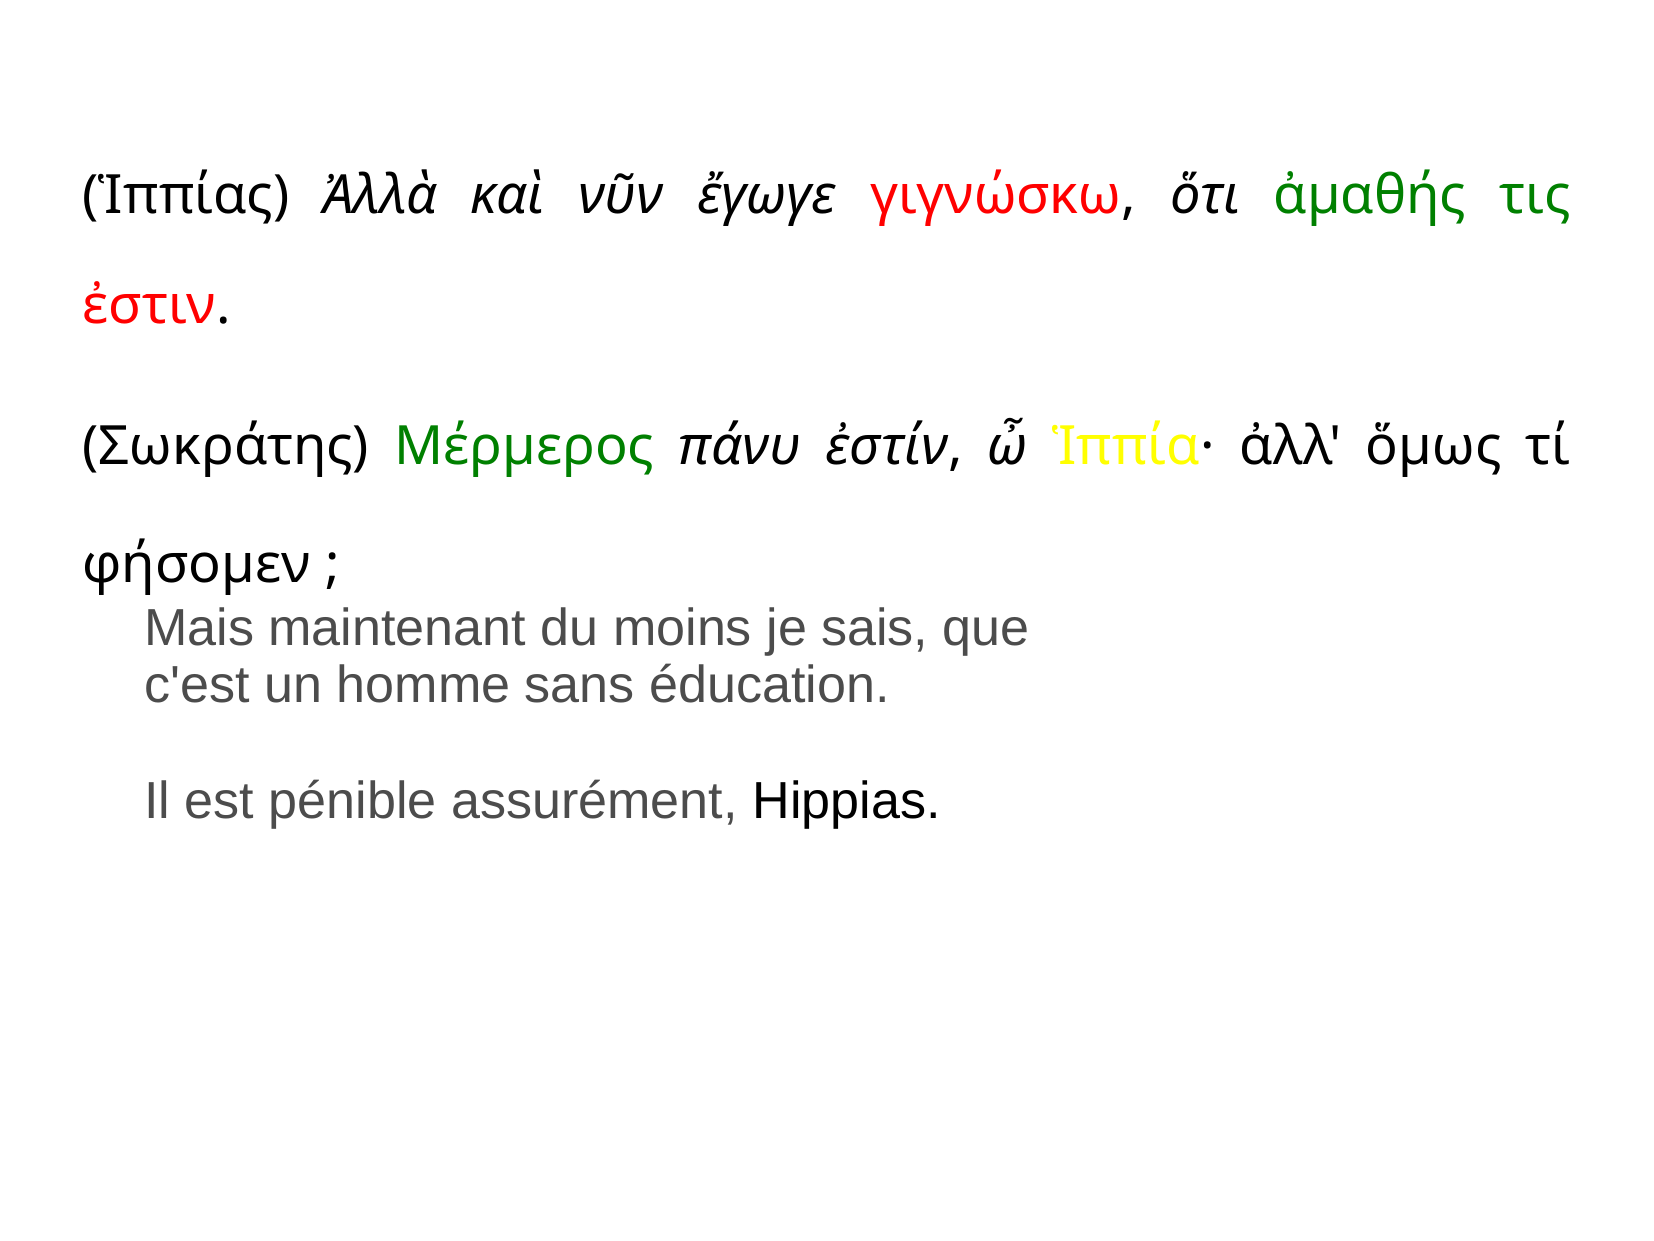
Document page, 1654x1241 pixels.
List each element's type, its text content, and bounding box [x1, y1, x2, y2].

list (Ἱππίας) Ἀλλὰ καὶ νῦν ἔγωγε γιγνώσκω, ὅτι ἀμαθής τις ἐστιν. (Σωκράτης) Μέρμερος πάνυ ἐστίν, ὦ Ἱππία· ἀλλ' ὅμως τί φήσομεν ; [82, 118, 1571, 1109]
text_box Mais maintenant du moins je sais, que c'est un homme sans éducation. Il est pénible assurément, Hippias. [129, 590, 1052, 1066]
